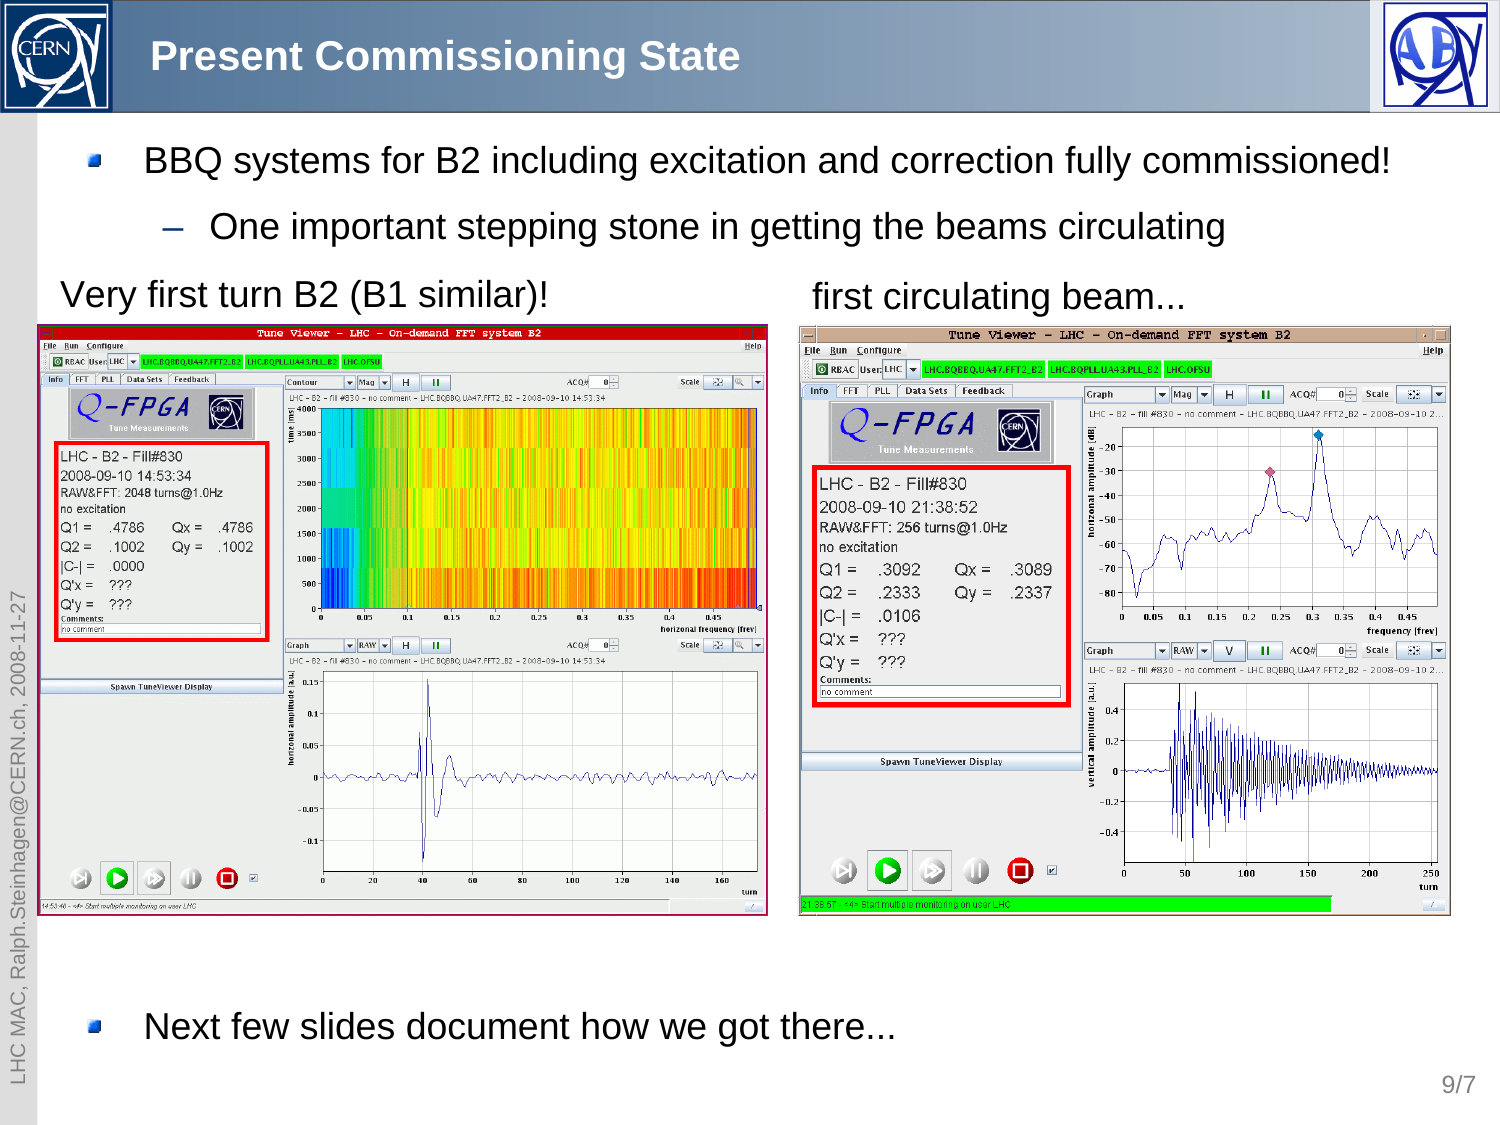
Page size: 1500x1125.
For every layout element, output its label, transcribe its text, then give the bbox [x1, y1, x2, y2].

text_box Very first turn B2 (B1 similar)! [45, 265, 564, 323]
picture [37, 324, 768, 916]
text_box first circulating beam... [797, 267, 1202, 325]
title Present Commissioning State [150, 0, 1201, 113]
picture [1382, 1, 1489, 108]
picture [0, 0, 113, 113]
picture [797, 324, 1451, 916]
list BBQ systems for B2 including excitation and correction fully commissioned! One important stepping stone in getting the beams circulating Next few slides document how we got there... [87, 137, 1438, 1048]
